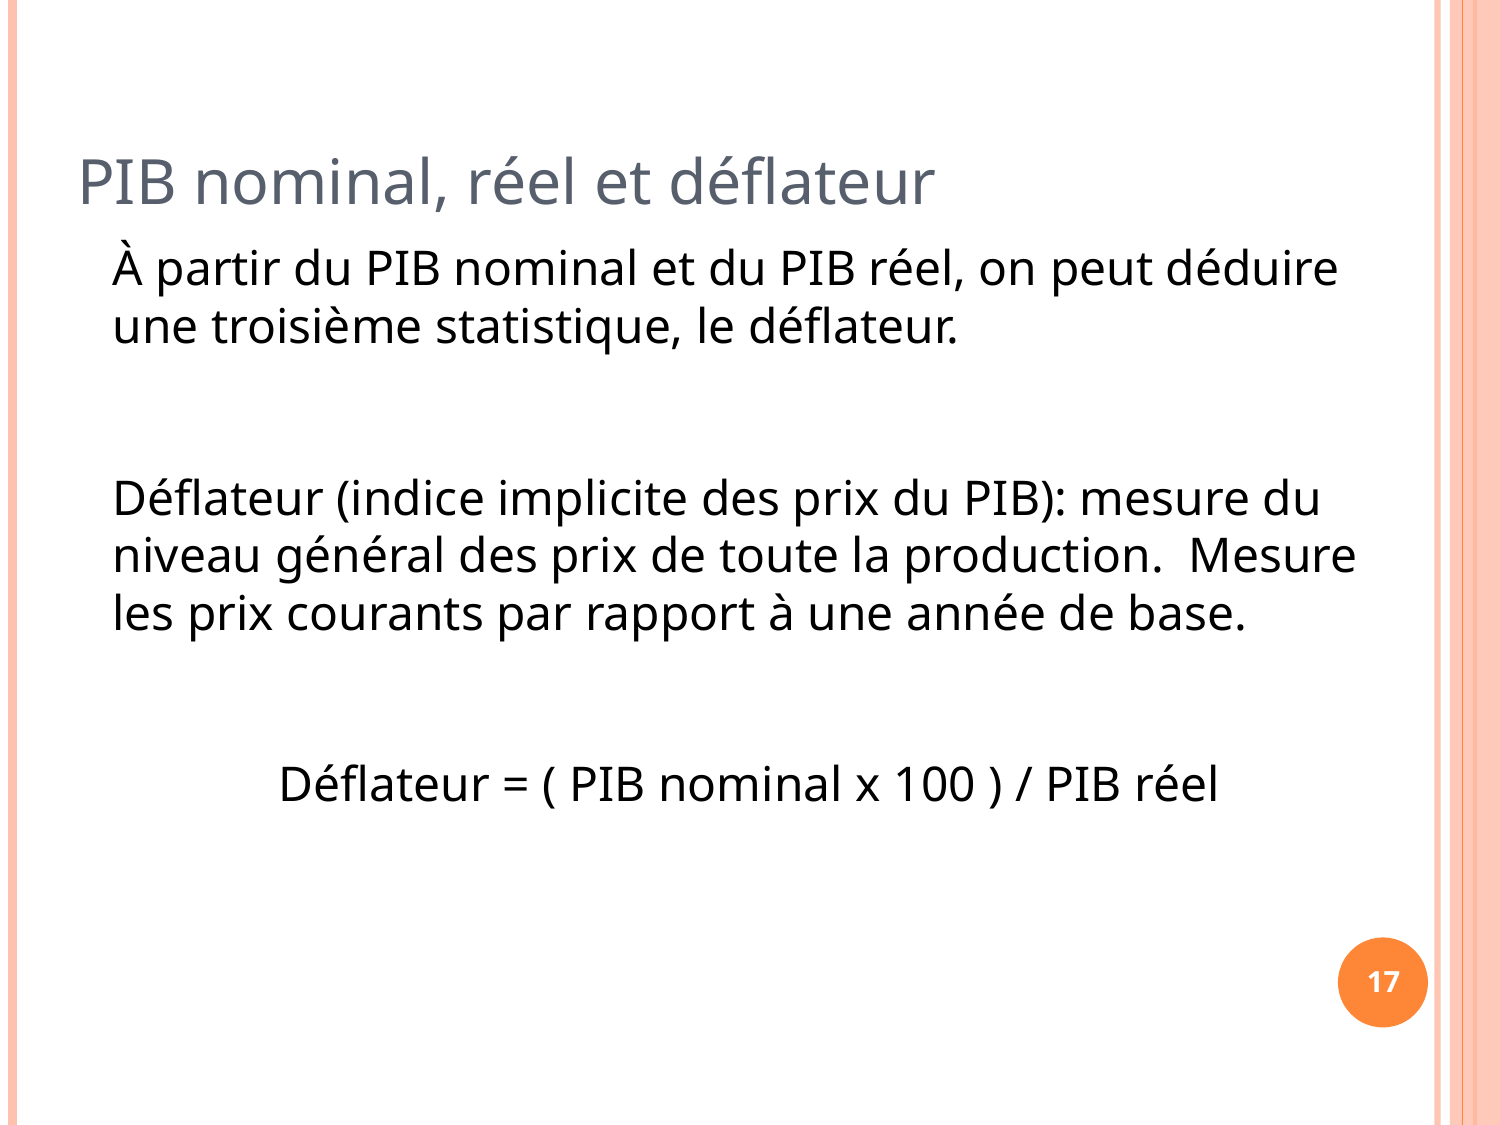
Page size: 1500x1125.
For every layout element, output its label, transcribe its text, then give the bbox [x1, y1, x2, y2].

title PIB nominal, réel et déflateur [62, 37, 1450, 225]
slide_number <numéro> [1333, 940, 1434, 1027]
list À partir du PIB nominal et du PIB réel, on peut déduire une troisième statistique, le déflateur. Déflateur (indice implicite des prix du PIB): mesure du niveau général des prix de toute la production. Mesure les prix courants par rapport à une année de base. Déflateur = ( PIB nominal x 100 ) / PIB réel [112, 237, 1388, 850]
